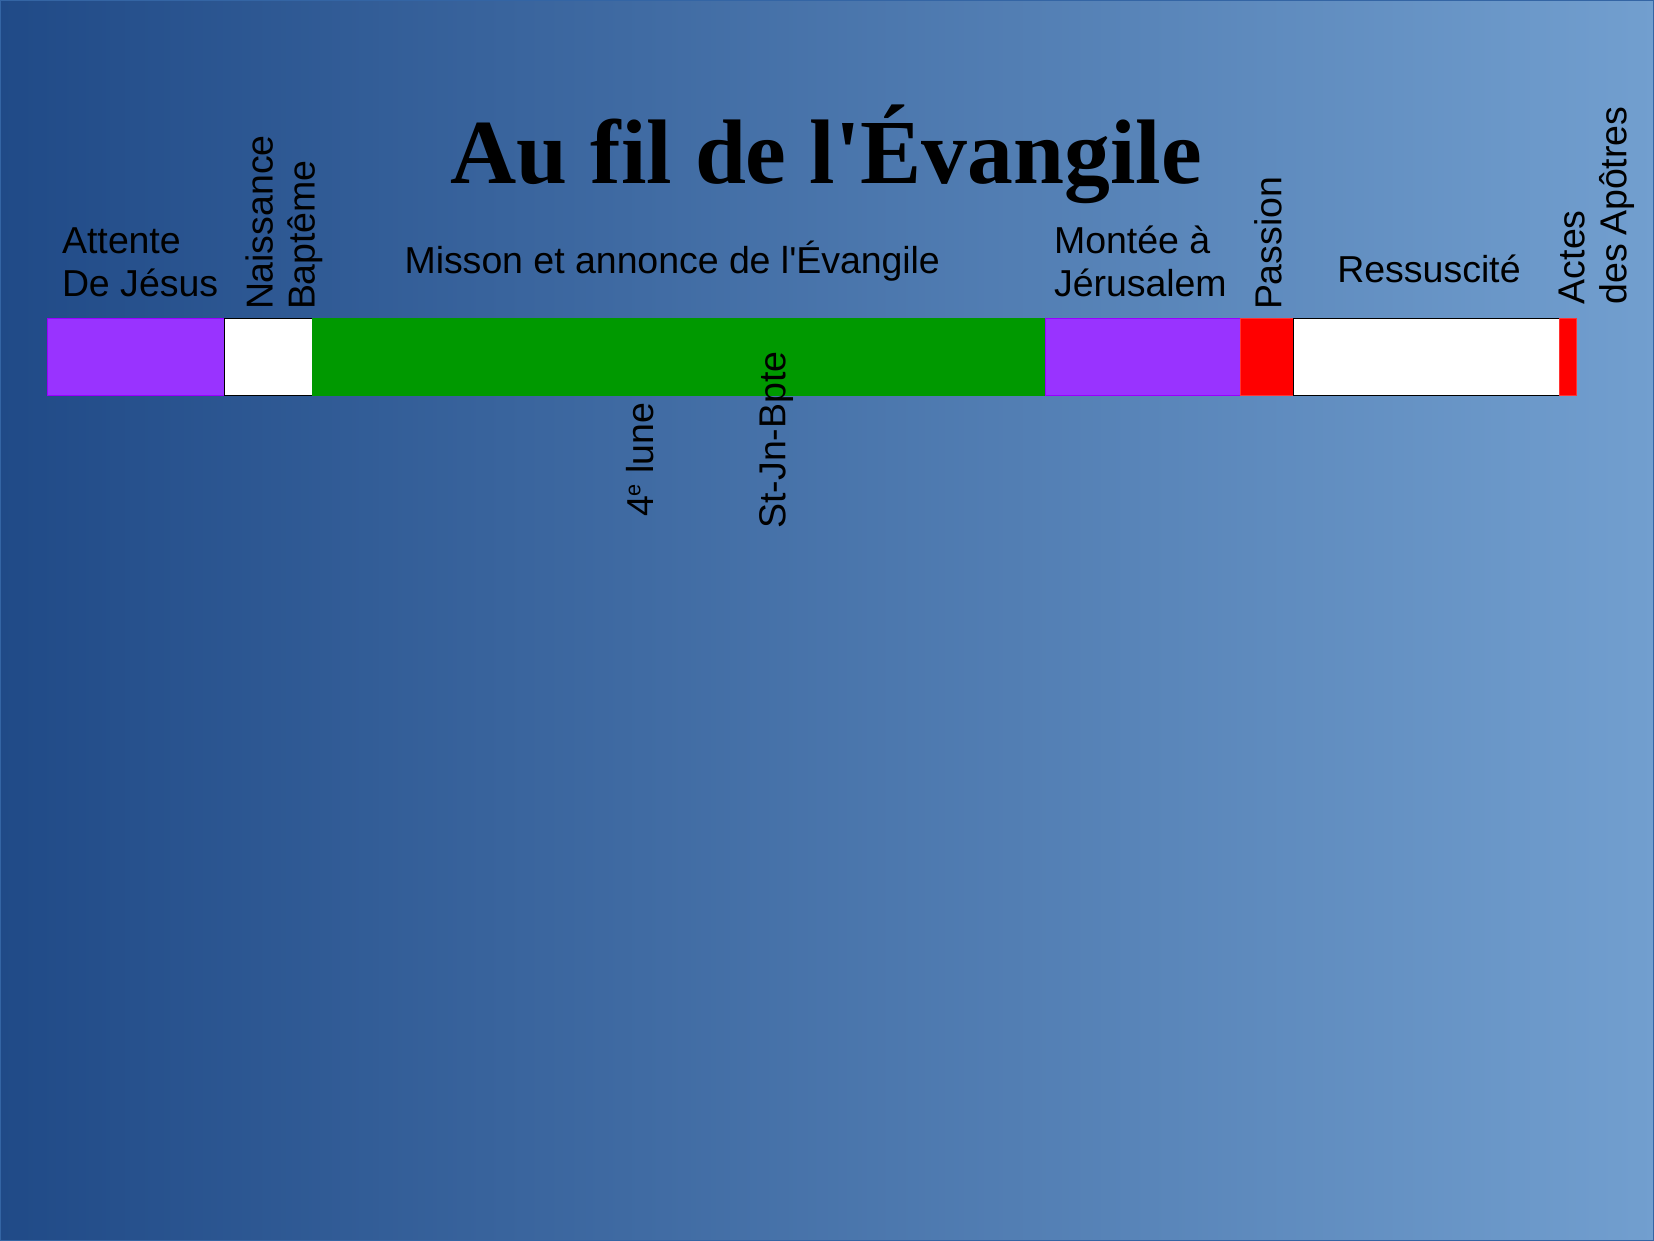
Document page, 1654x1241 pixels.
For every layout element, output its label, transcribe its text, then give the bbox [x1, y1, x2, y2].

text_box Attente De Jésus [47, 212, 233, 341]
title Au fil de l'Évangile [82, 49, 1571, 257]
text_box St-Jn-Bpte [744, 336, 801, 544]
text_box Naissance Baptême [231, 112, 331, 325]
text_box Misson et annonce de l'Évangile [389, 232, 975, 290]
text_box Passion [1240, 139, 1306, 325]
text_box Montée à Jérusalem [1039, 212, 1252, 349]
text_box Ressuscité [1322, 240, 1536, 298]
text_box [47, 318, 1577, 396]
text_box 4e lune [611, 388, 670, 532]
text_box Actes des Apôtres [1542, 91, 1642, 319]
